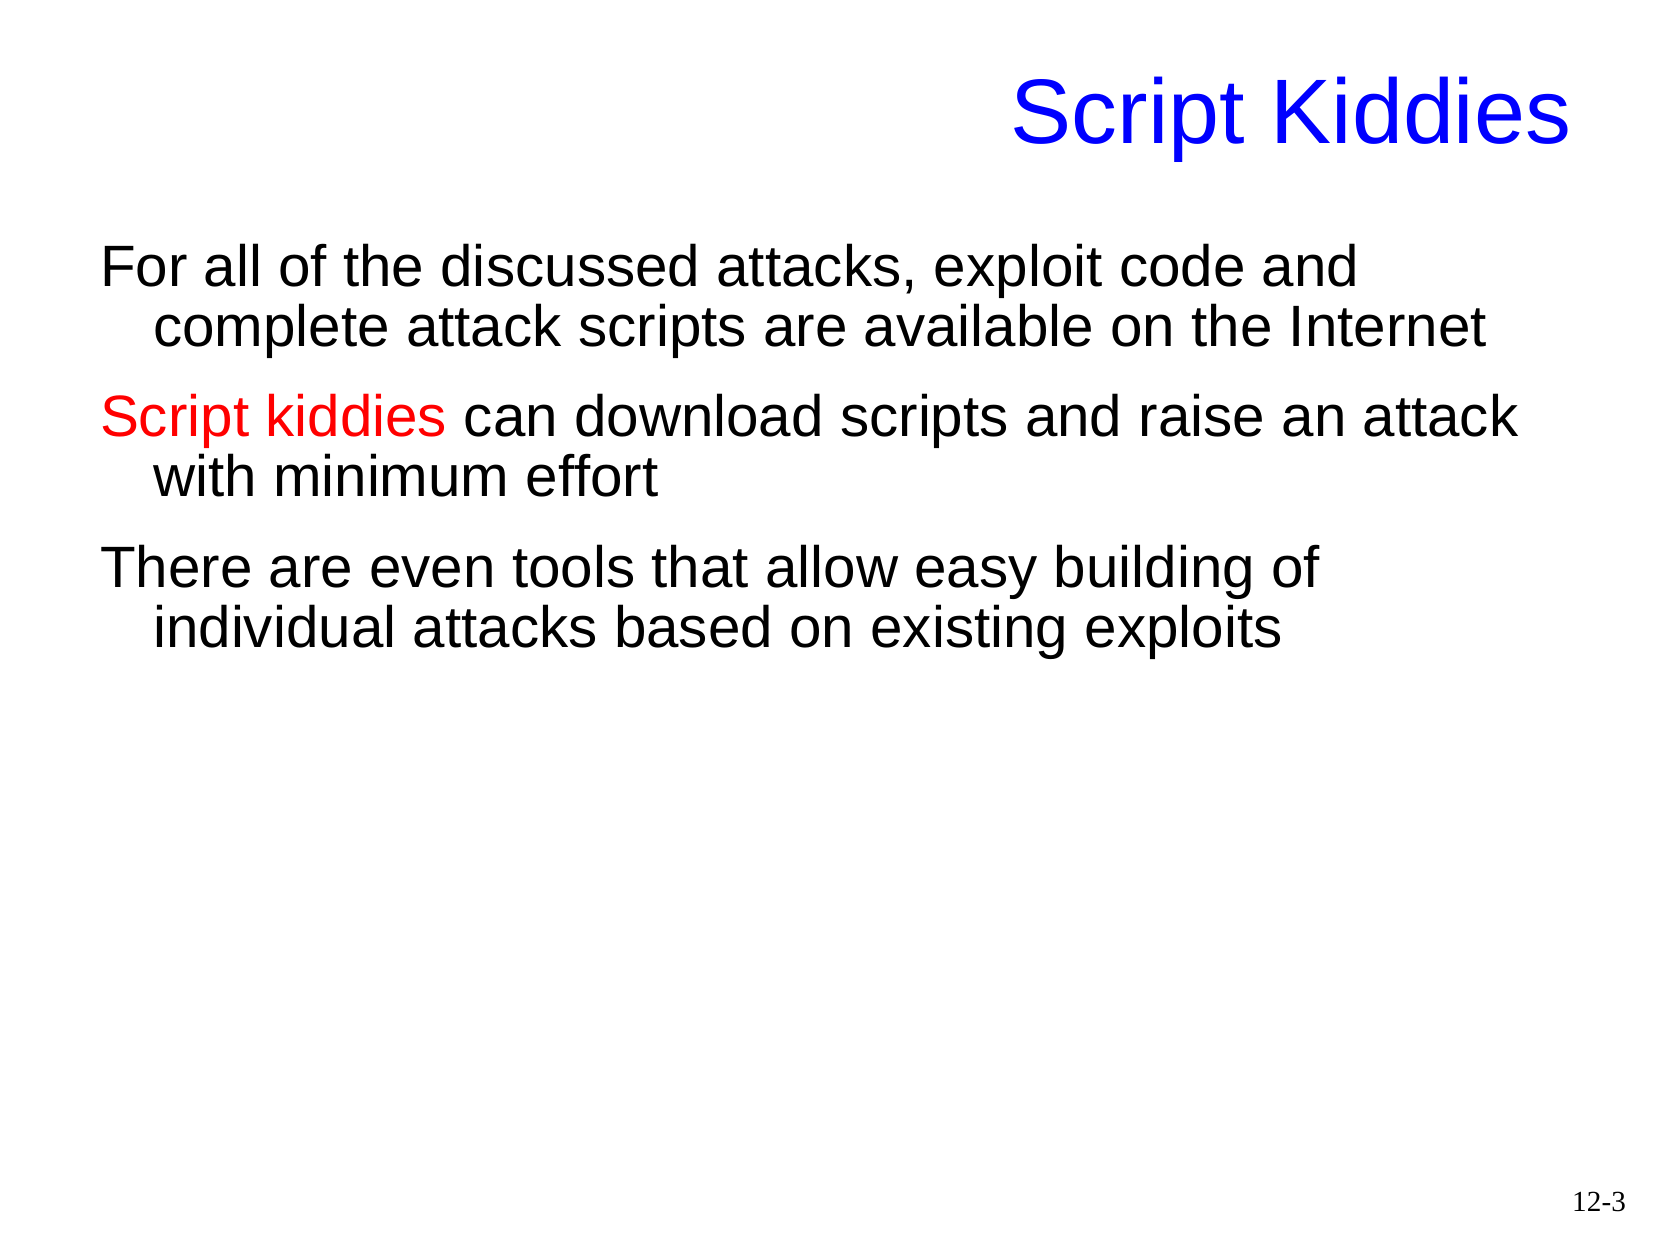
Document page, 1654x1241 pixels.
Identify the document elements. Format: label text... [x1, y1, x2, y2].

title Script Kiddies [84, 11, 1573, 218]
list For all of the discussed attacks, exploit code and complete attack scripts are available on the Internet Script kiddies can download scripts and raise an attack with minimum effort There are even tools that allow easy building of individual attacks based on existing exploits [82, 237, 1571, 1170]
